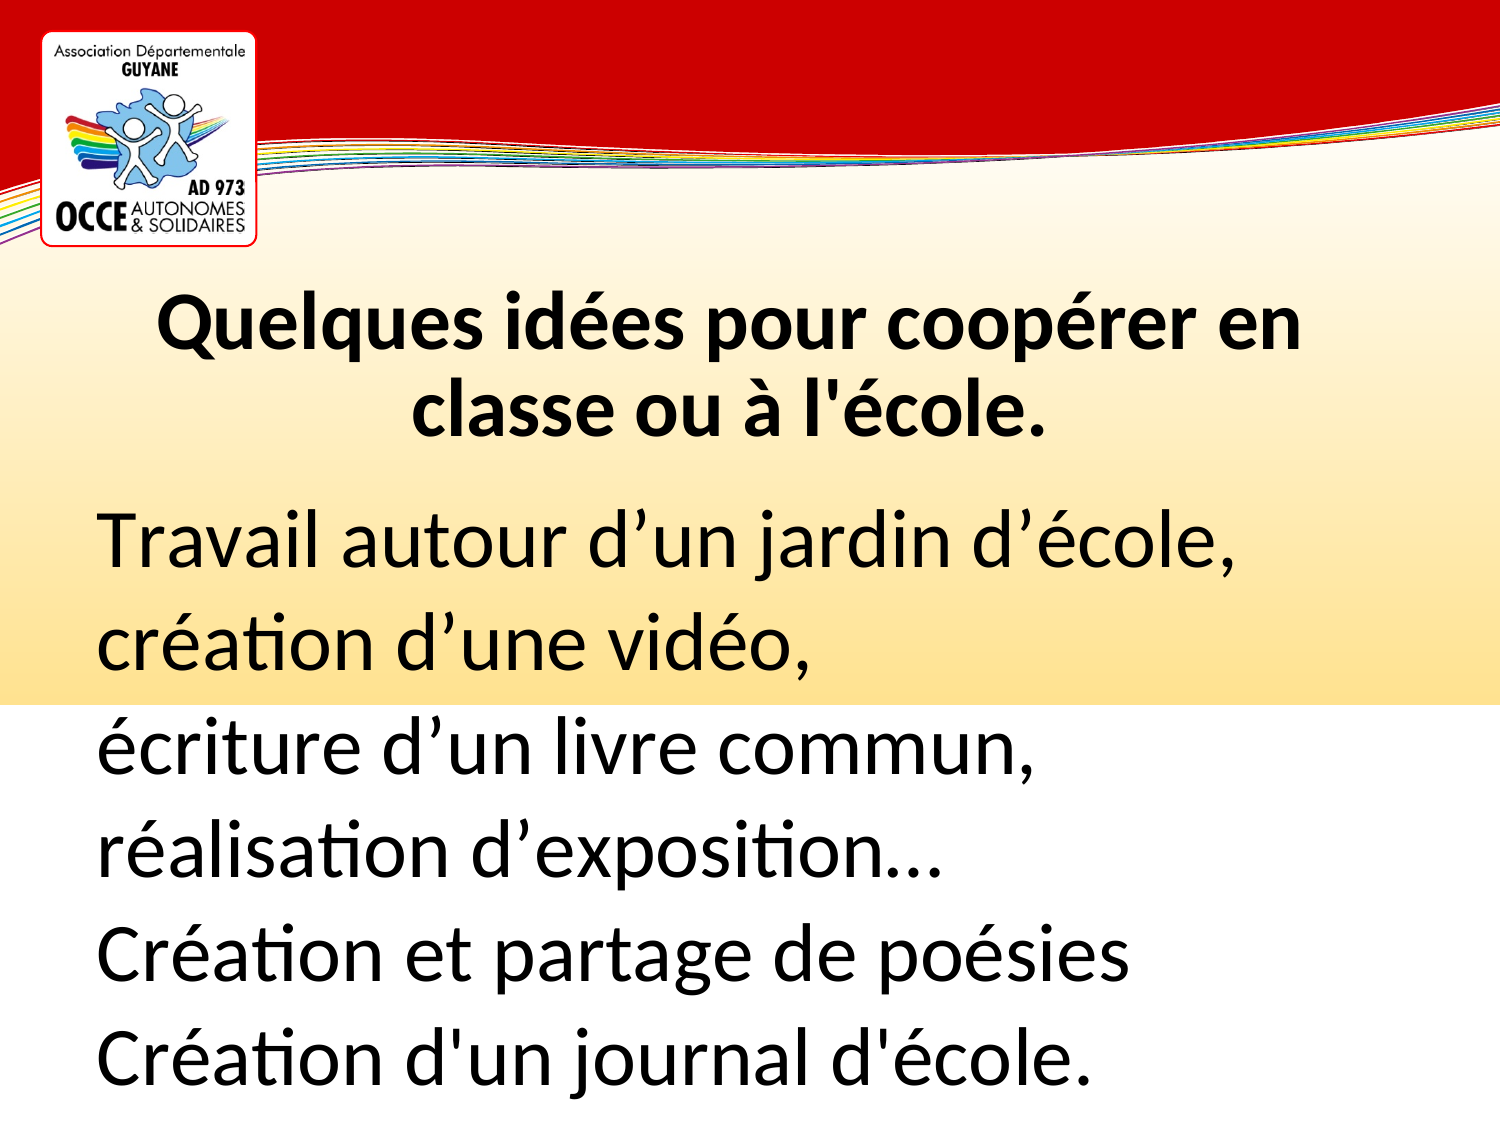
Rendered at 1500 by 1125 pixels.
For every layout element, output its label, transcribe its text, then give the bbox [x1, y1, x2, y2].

picture [54, 44, 245, 234]
title Quelques idées pour coopérer en classe ou à l'école. [55, 272, 1406, 461]
list Travail autour d’un jardin d’école, création d’une vidéo, écriture d’un livre commun, réalisation d’exposition… Création et partage de poésies Création d'un journal d'école. [81, 443, 1432, 1107]
